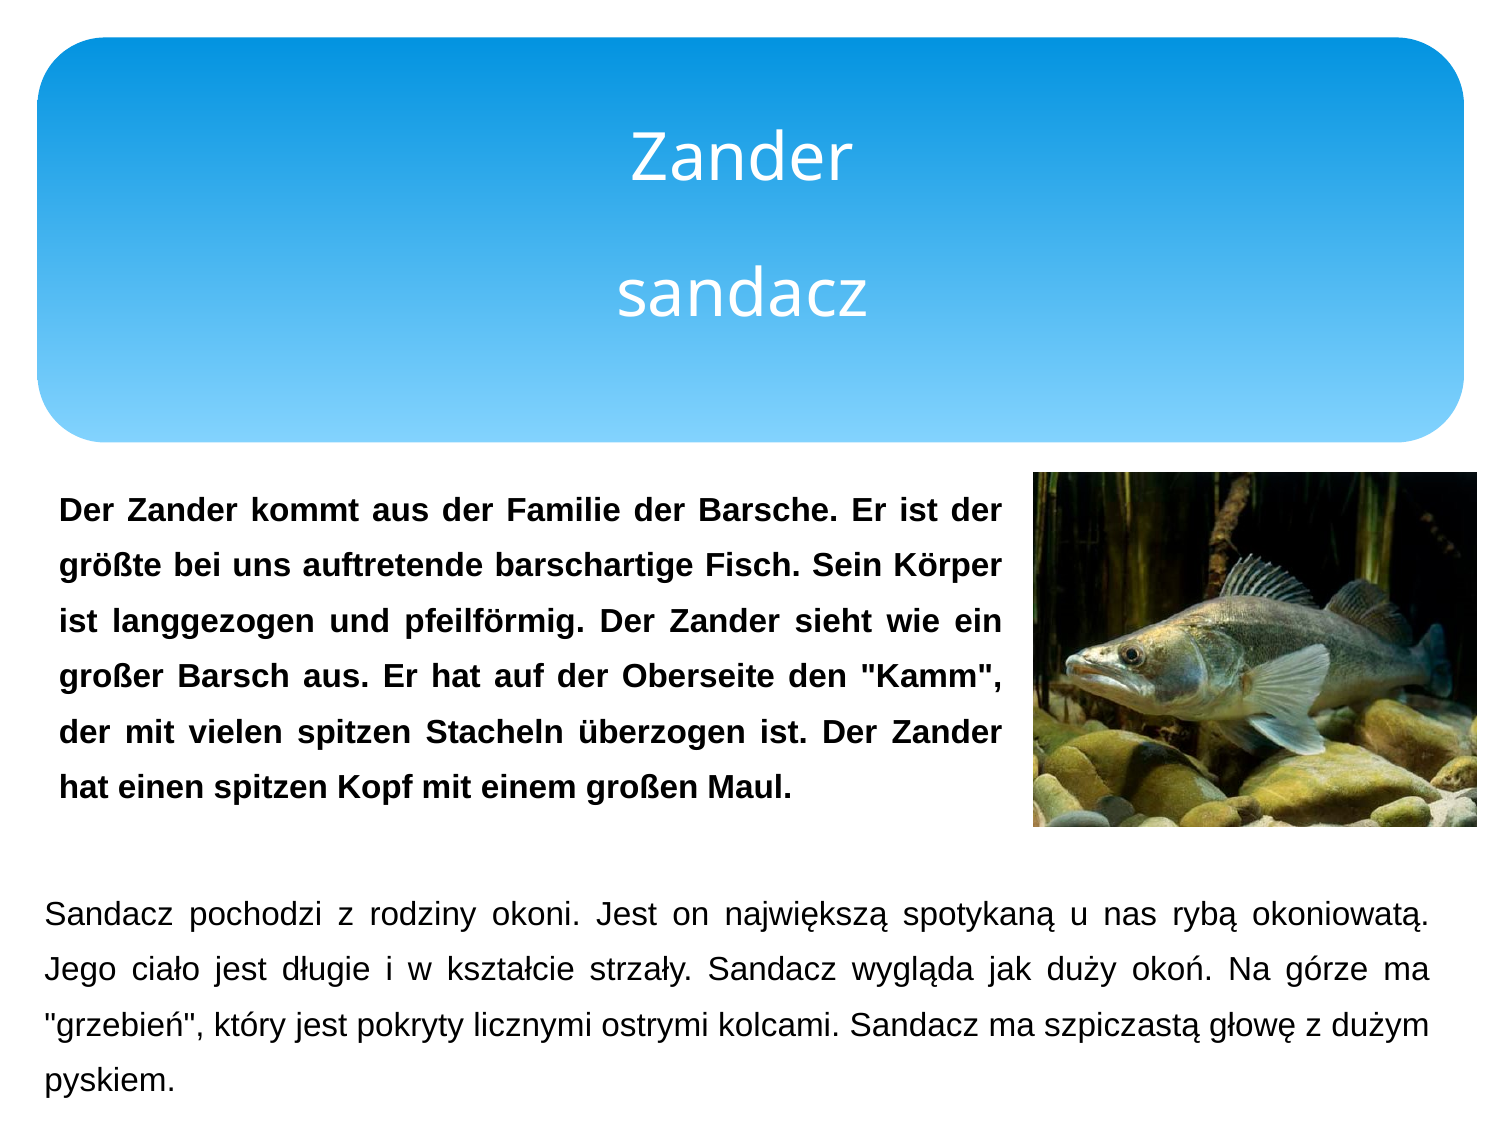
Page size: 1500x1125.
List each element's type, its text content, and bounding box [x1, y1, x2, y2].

text_box Sandacz pochodzi z rodziny okoni. Jest on największą spotykaną u nas rybą okoniowatą. Jego ciało jest długie i w kształcie strzały. Sandacz wygląda jak duży okoń. Na górze ma "grzebień", który jest pokryty licznymi ostrymi kolcami. Sandacz ma szpiczastą głowę z dużym pyskiem. [29, 869, 1447, 1090]
title Zander sandacz [67, 98, 1418, 302]
picture [1033, 472, 1477, 827]
subtitle Der Zander kommt aus der Familie der Barsche. Er ist der größte bei uns auftretende barschartige Fisch. Sein Körper ist langgezogen und pfeilförmig. Der Zander sieht wie ein großer Barsch aus. Er hat auf der Oberseite den "Kamm", der mit vielen spitzen Stacheln überzogen ist. Der Zander hat einen spitzen Kopf mit einem großen Maul. [59, 451, 1004, 869]
